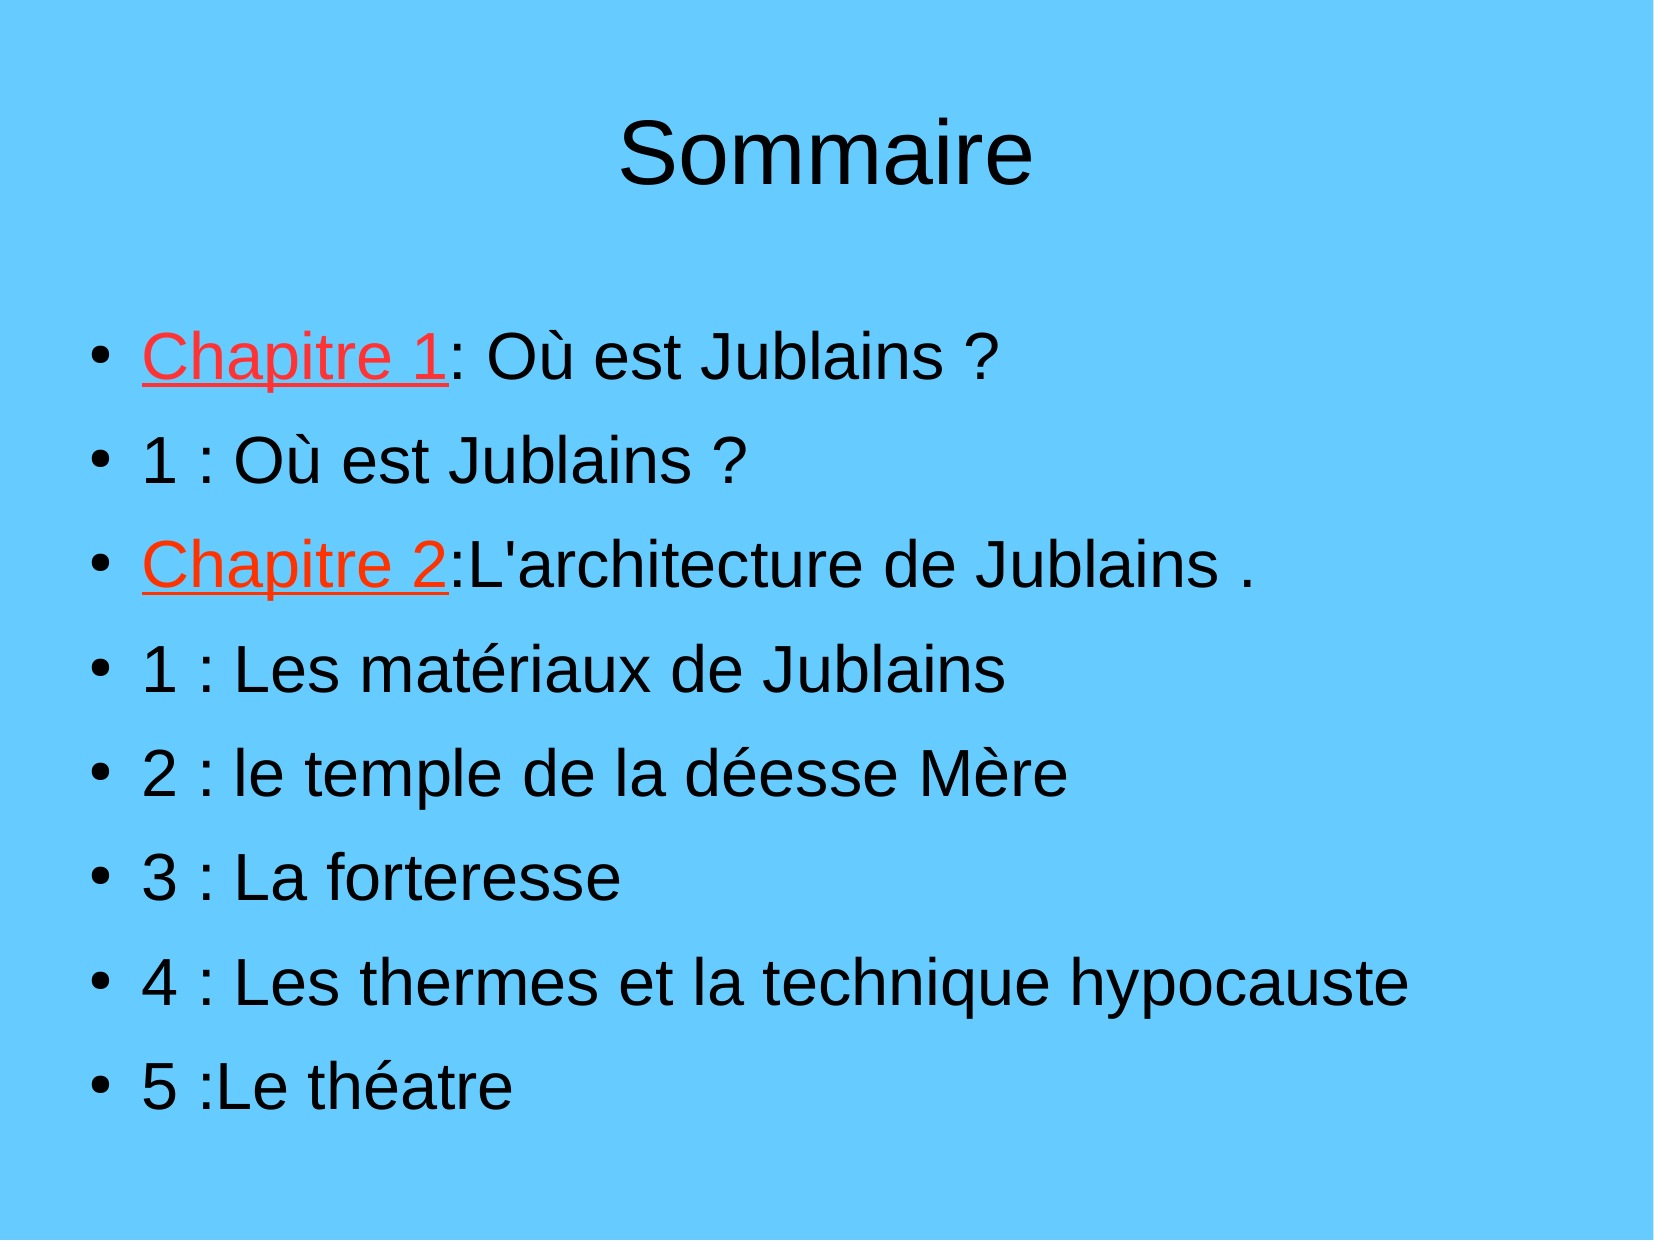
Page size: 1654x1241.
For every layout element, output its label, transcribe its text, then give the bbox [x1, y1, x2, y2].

list Chapitre 1: Où est Jublains ? 1 : Où est Jublains ? Chapitre 2:L'architecture de Jublains . 1 : Les matériaux de Jublains 2 : le temple de la déesse Mère 3 : La forteresse 4 : Les thermes et la technique hypocauste 5 :Le théatre [70, 318, 1559, 1039]
title Sommaire [82, 49, 1571, 257]
